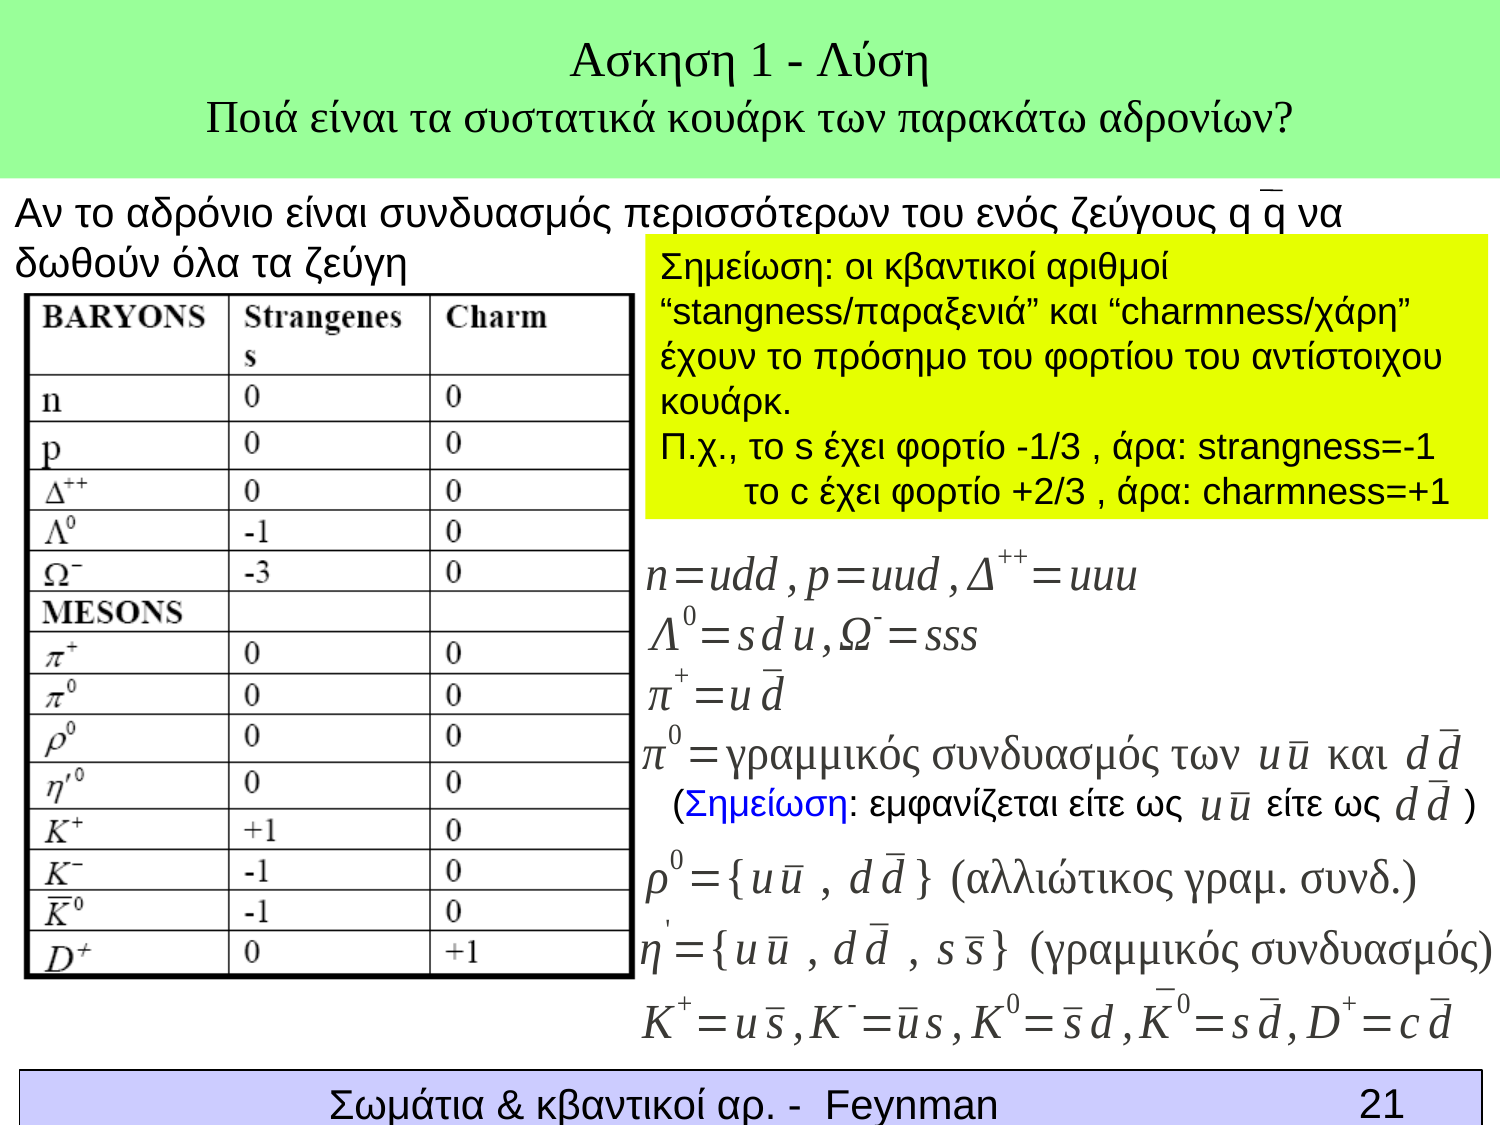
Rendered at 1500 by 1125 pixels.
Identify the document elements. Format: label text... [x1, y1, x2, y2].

chart [627, 915, 1500, 977]
picture [0, 294, 1027, 996]
chart [632, 844, 1435, 906]
text_box (Σημείωση: εμφανίζεται είτε ως είτε ως ) [657, 771, 1500, 832]
text_box Αν το αδρόνιο είναι συνδυασμός περισσότερων του ενός ζεύγους q q να δωθούν όλα τα ζεύγη [0, 178, 1500, 294]
chart [627, 985, 1469, 1049]
chart [1188, 777, 1269, 832]
picture [802, 603, 1027, 720]
text_box Σημείωση: οι κβαντικοί αριθμοί “stangness/παραξενιά” και “charmness/χάρη” έχουν το πρόσημο του φορτίου του αντίστοιχου κουάρκ. Π.χ., το s έχει φορτίο -1/3 , άρα: strangness=-1 το c έχει φορτίο +2/3 , άρα: charmness=+1 [645, 234, 1489, 520]
chart [627, 541, 1479, 782]
chart [1383, 777, 1469, 832]
text_box Ασκηση 1 - Λύση Ποιά είναι τα συστατικά κουάρκ των παρακάτω αδρονίων? [0, 0, 1500, 178]
